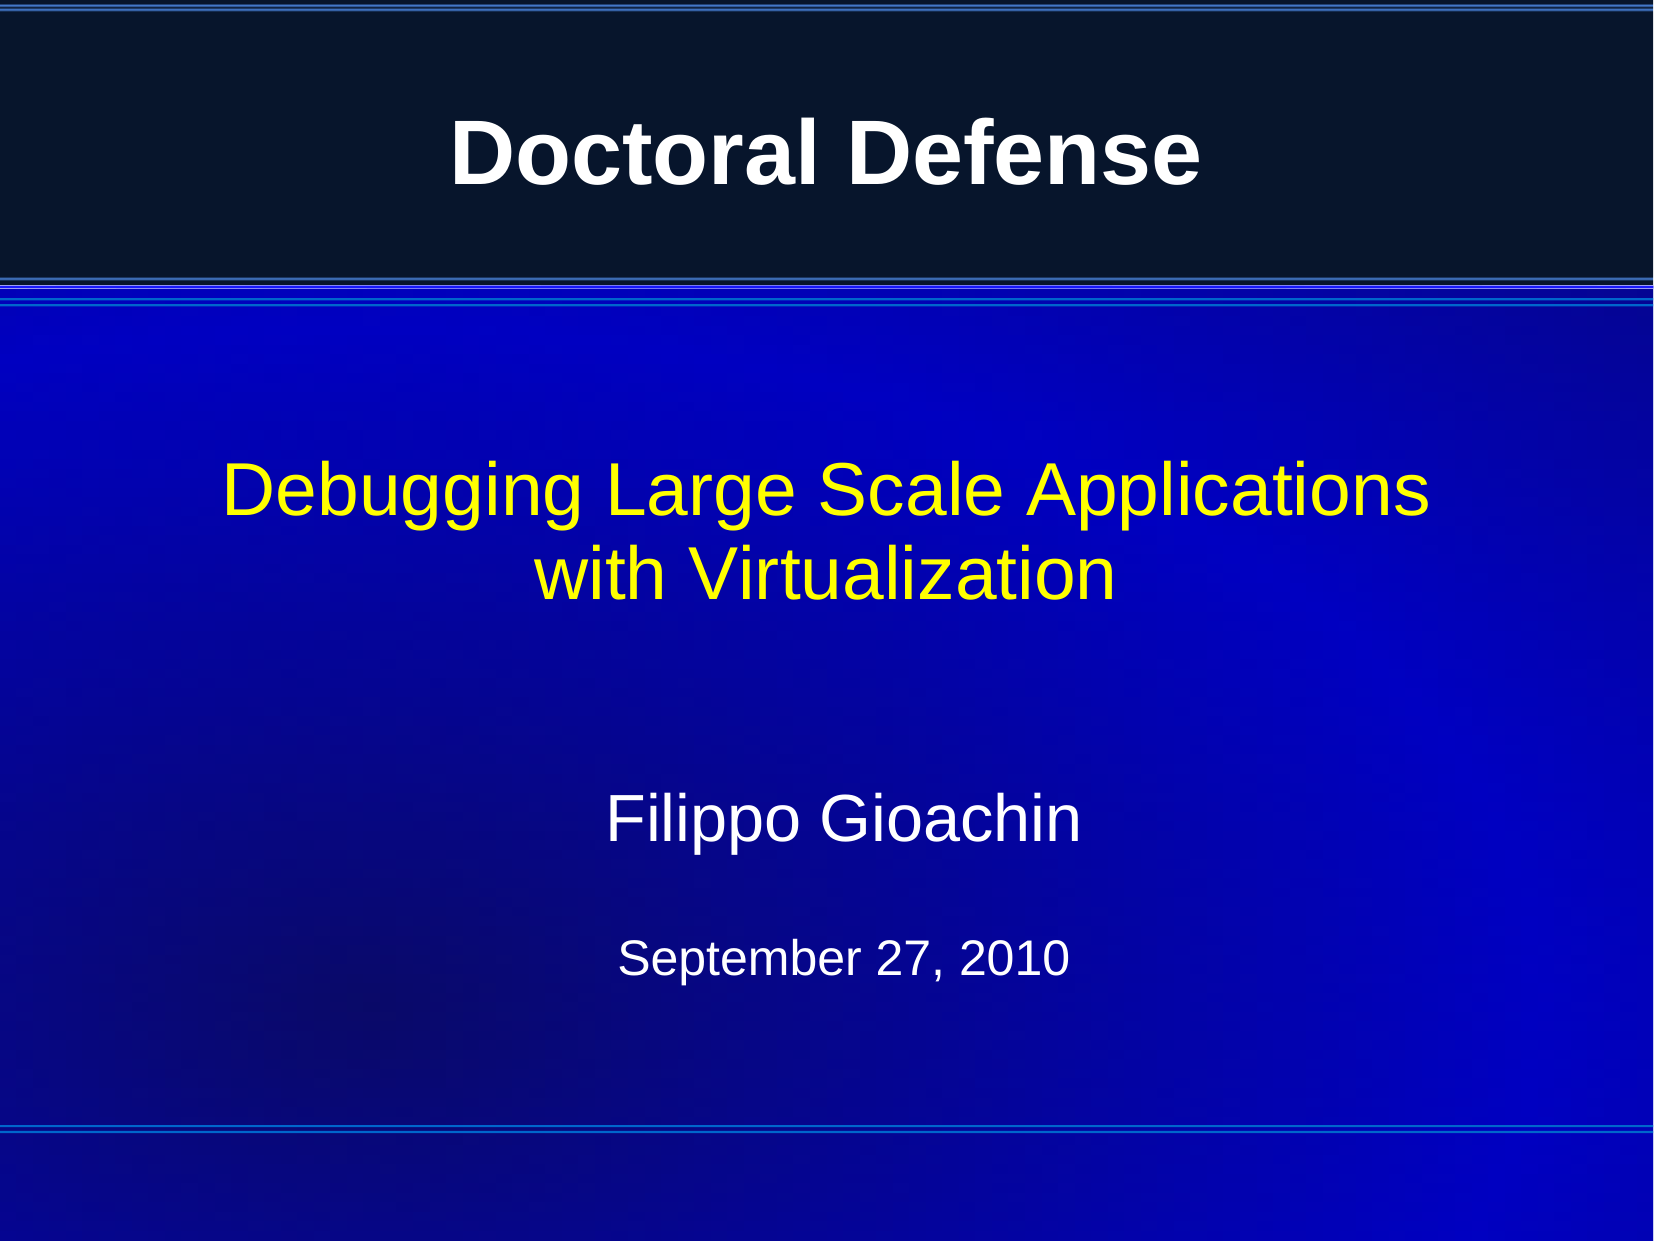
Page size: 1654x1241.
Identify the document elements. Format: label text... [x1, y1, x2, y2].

picture [0, 289, 1654, 298]
title Doctoral Defense [82, 49, 1571, 257]
picture [0, 0, 1654, 285]
picture [0, 307, 1654, 1125]
subtitle Filippo Gioachin September 27, 2010 [82, 593, 1571, 1174]
text_box Debugging Large Scale Applications with Virtualization [206, 440, 1447, 623]
picture [0, 1134, 1654, 1241]
